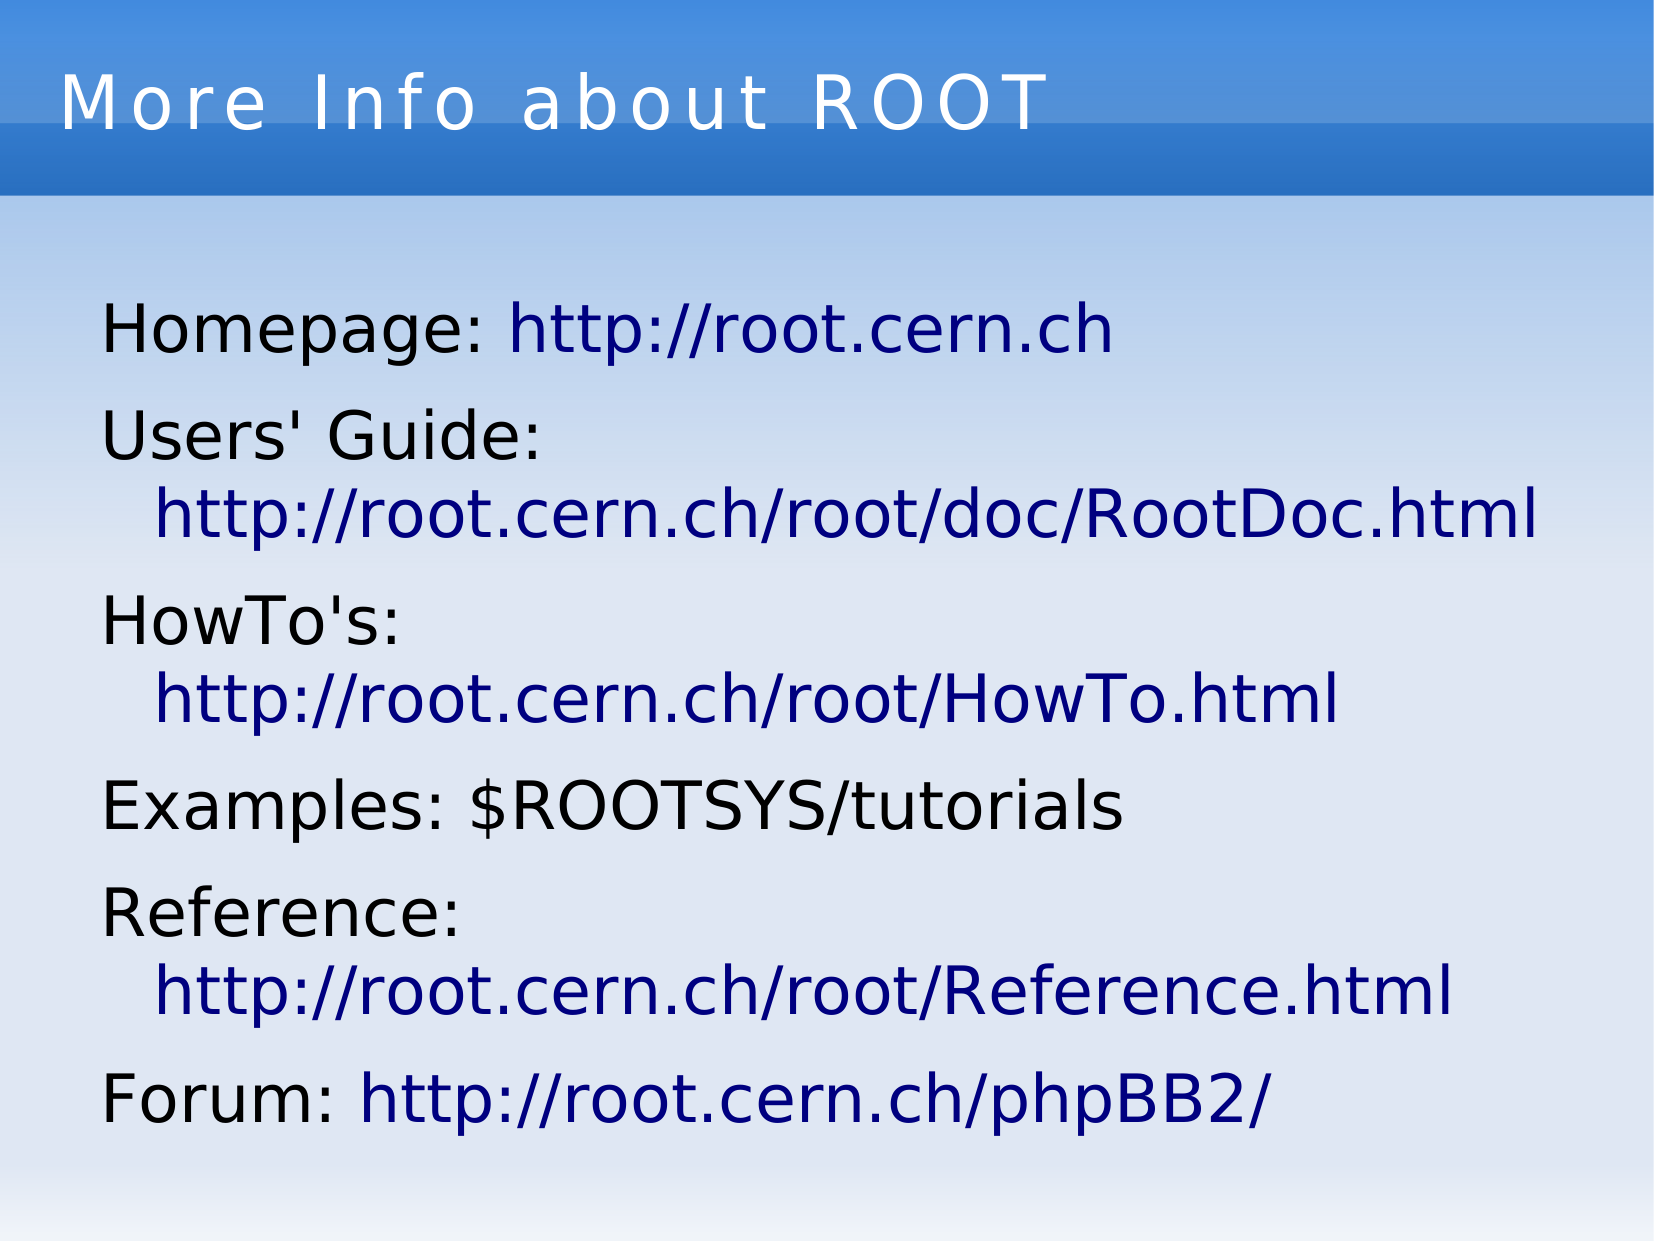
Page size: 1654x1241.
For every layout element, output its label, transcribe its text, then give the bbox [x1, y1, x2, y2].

title More Info about ROOT [59, 29, 1270, 178]
list Homepage: http://root.cern.ch Users' Guide: http://root.cern.ch/root/doc/RootDoc.html HowTo's:http://root.cern.ch/root/HowTo.html Examples: $ROOTSYS/tutorials Reference: http://root.cern.ch/root/Reference.html Forum: http://root.cern.ch/phpBB2/ [82, 290, 1571, 1138]
picture [0, 0, 1654, 1241]
